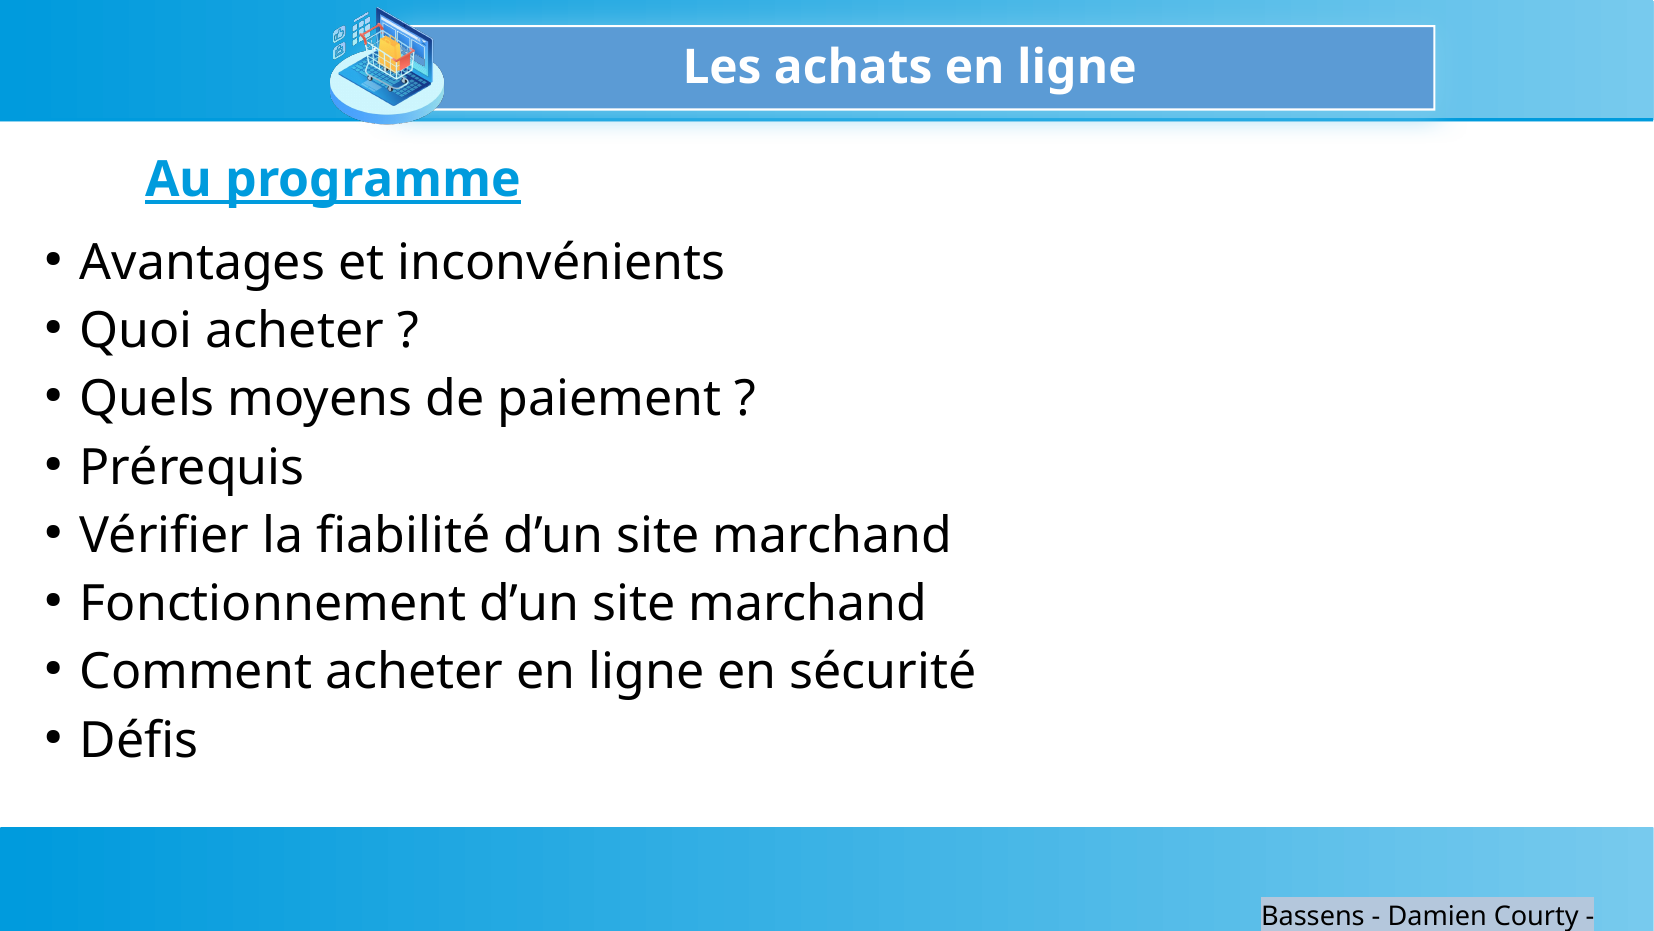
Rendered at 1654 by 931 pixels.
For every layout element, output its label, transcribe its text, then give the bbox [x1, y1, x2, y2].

text_box Bassens - Damien Courty - 2024 [1246, 889, 1654, 931]
text_box Les achats en ligne [460, 26, 1435, 110]
picture [312, 0, 1439, 139]
text_box Au programme [130, 135, 792, 218]
text_box Avantages et inconvénients Quoi acheter ? Quels moyens de paiement ? Prérequis Vérifier la fiabilité d’un site marchand Fonctionnement d’un site marchand Comment acheter en ligne en sécurité Défis [29, 218, 1654, 763]
